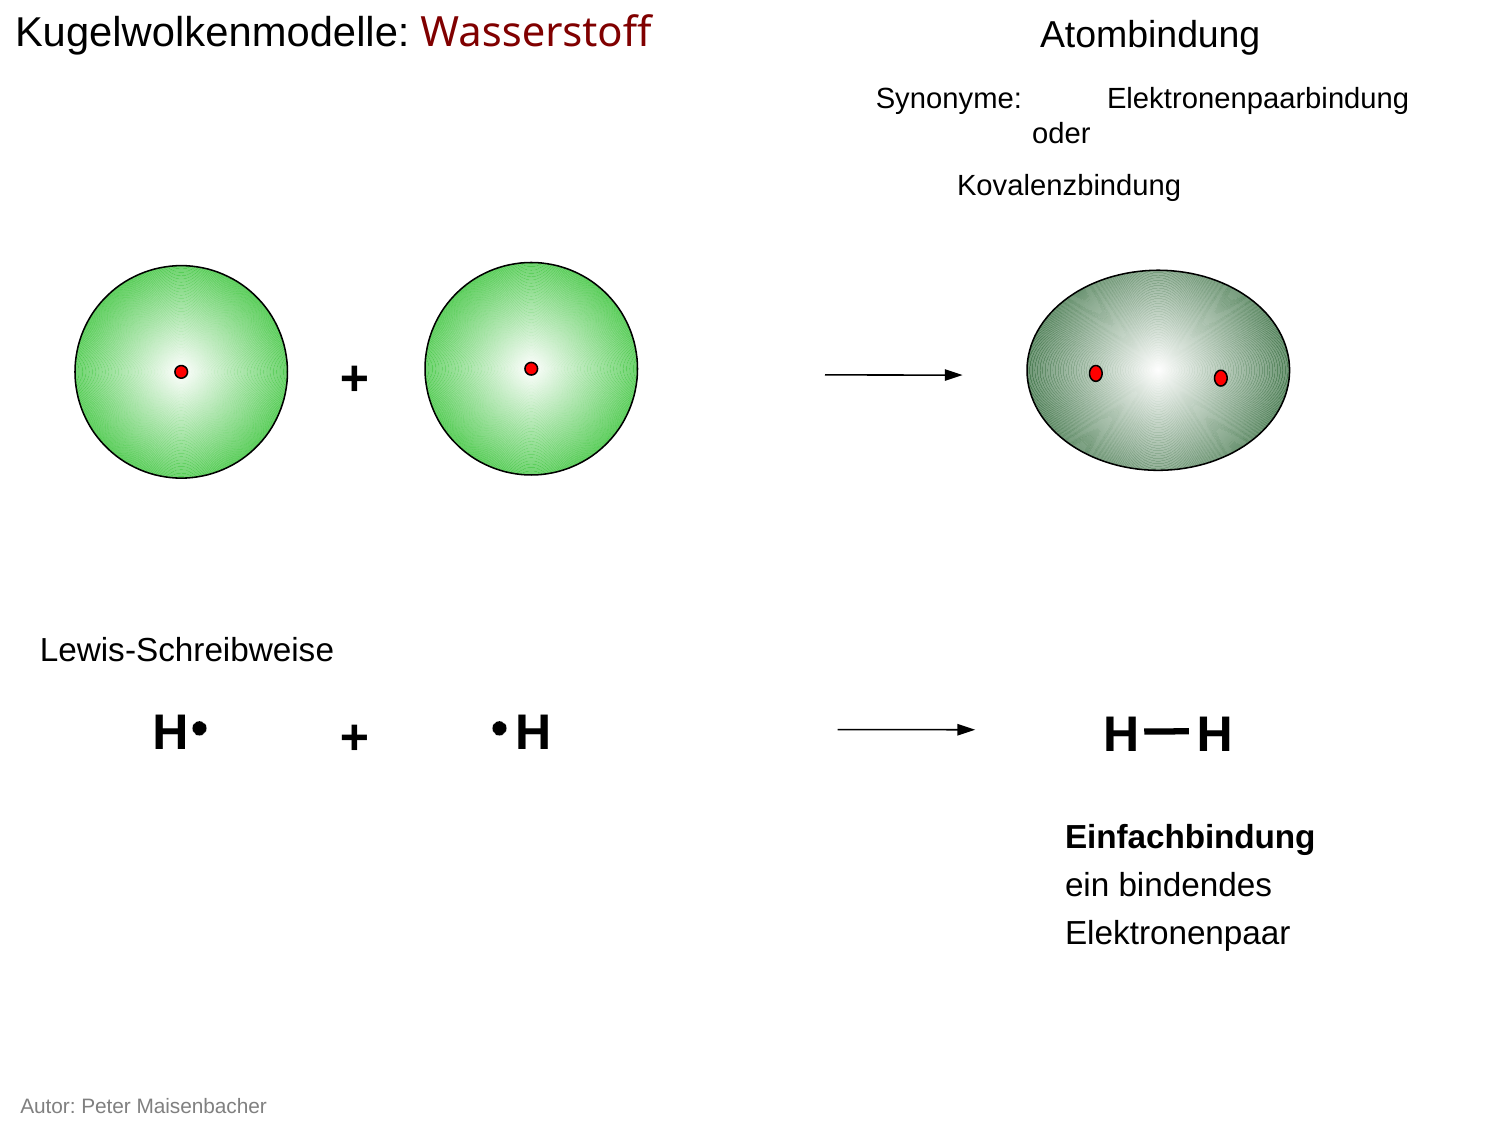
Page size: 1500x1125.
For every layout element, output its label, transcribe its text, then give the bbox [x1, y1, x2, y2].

text_box H [137, 692, 204, 768]
text_box + [324, 696, 385, 772]
text_box Autor: Peter Maisenbacher [0, 1074, 288, 1125]
text_box Einfachbindung ein bindendes Elektronenpaar [1050, 807, 1500, 1007]
text_box [75, 265, 288, 479]
text_box Synonyme: Elektronenpaarbindung oder Kovalenzbindung [861, 72, 1436, 208]
text_box Atombindung [1025, 2, 1275, 62]
text_box [425, 262, 638, 476]
text_box Kugelwolkenmodelle: Wasserstoff [0, 0, 1500, 63]
text_box H [1181, 693, 1249, 769]
text_box H [500, 692, 567, 768]
text_box H [1088, 693, 1155, 769]
text_box Lewis-Schreibweise [24, 620, 349, 676]
text_box [1027, 270, 1290, 471]
text_box + [324, 337, 385, 413]
picture [189, 715, 210, 740]
picture [489, 715, 510, 740]
